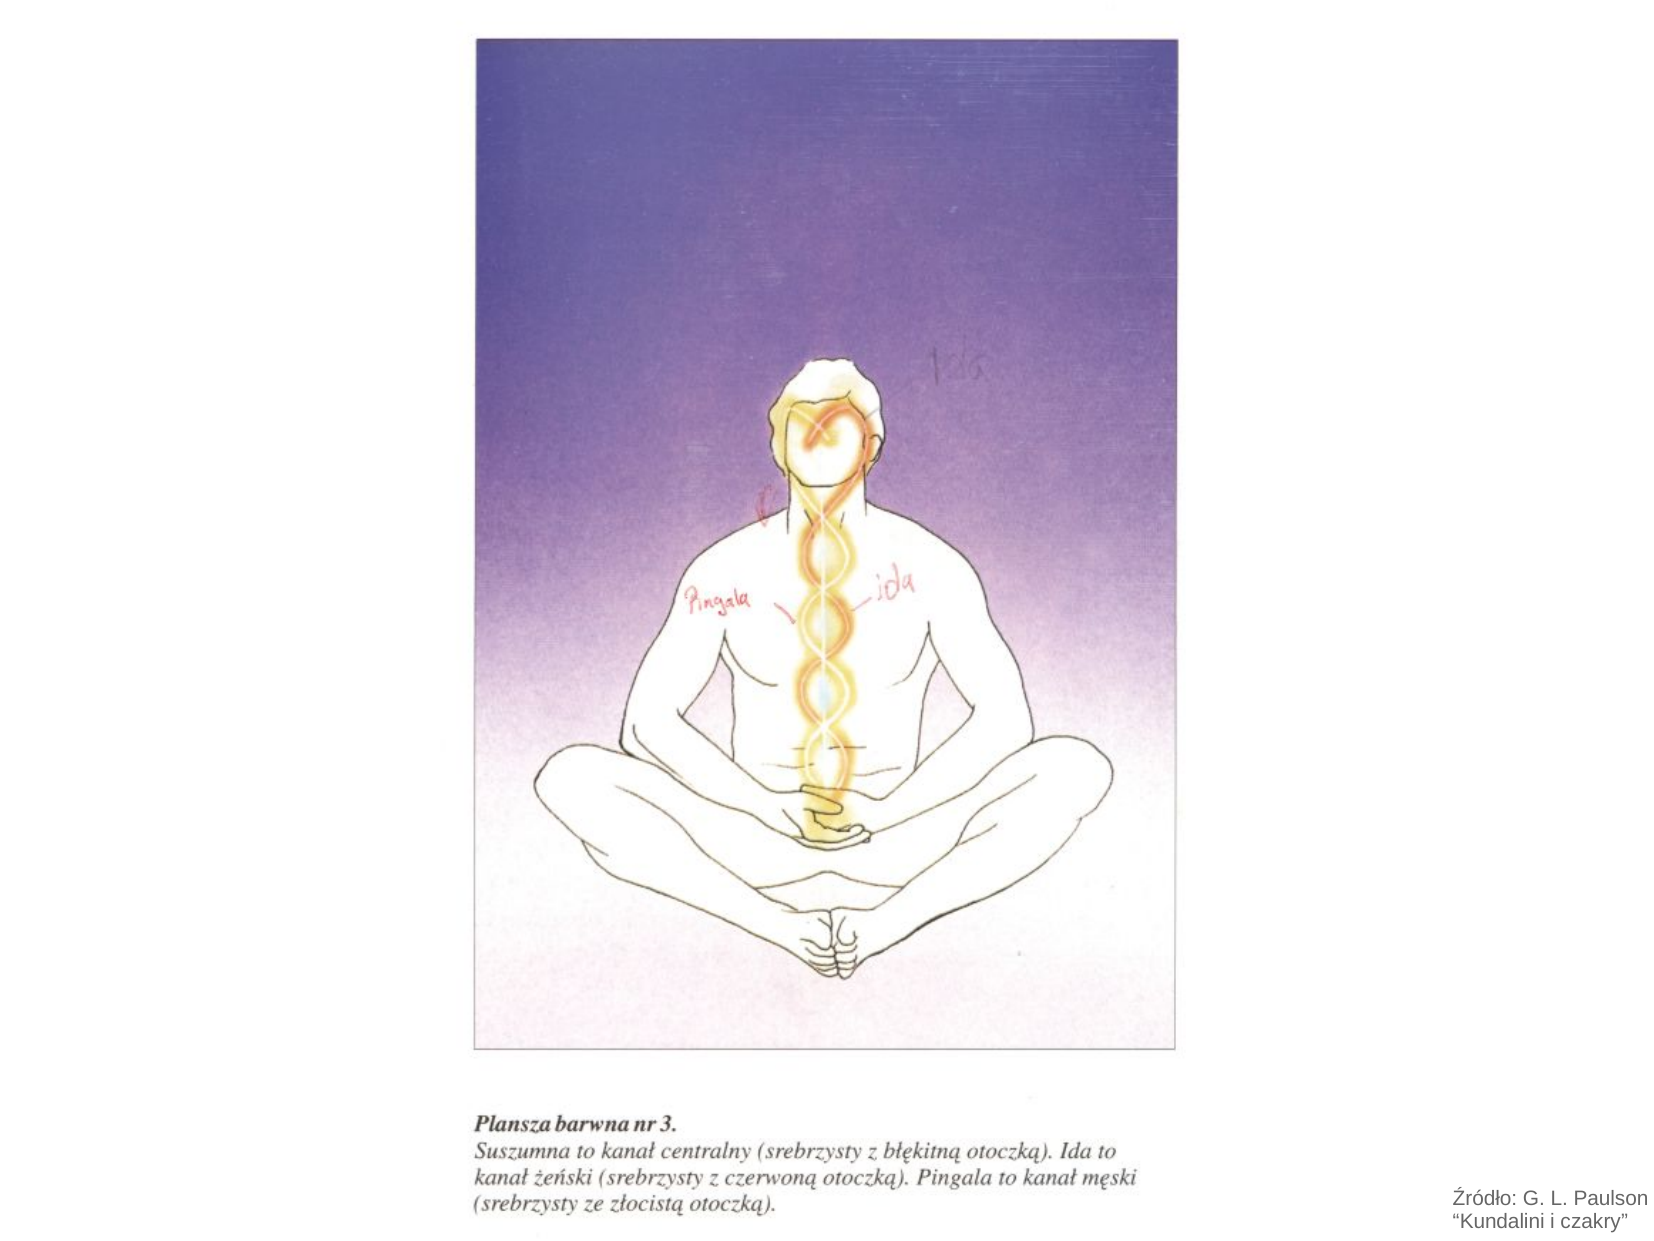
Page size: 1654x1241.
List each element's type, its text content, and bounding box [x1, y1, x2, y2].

picture [434, 0, 1220, 1241]
text_box Źródło: G. L. Paulson “Kundalini i czakry” [1446, 1181, 1654, 1240]
